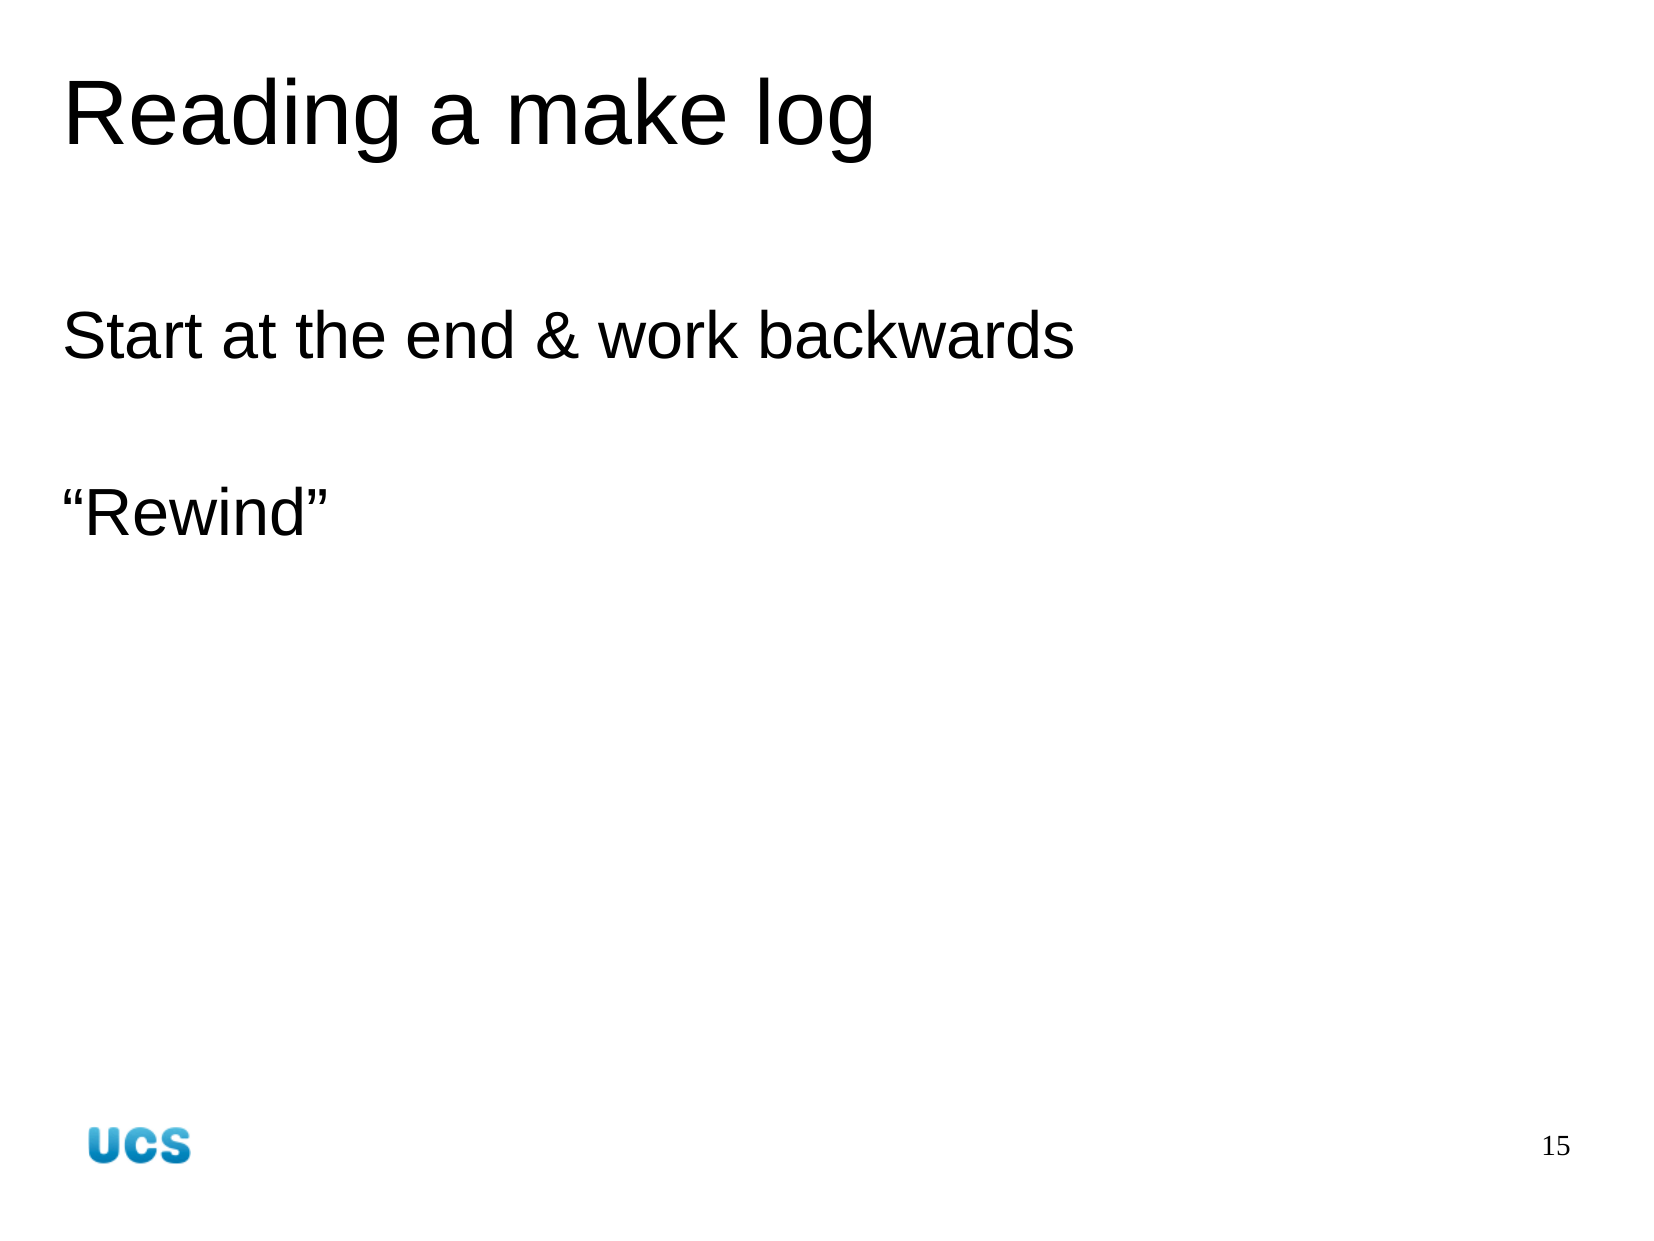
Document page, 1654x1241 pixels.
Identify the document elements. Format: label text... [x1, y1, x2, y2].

text_box Reading a make log [59, 59, 882, 168]
text_box Start at the end & work backwards [59, 295, 1084, 377]
text_box “Rewind” [59, 472, 333, 554]
picture [88, 1126, 191, 1165]
